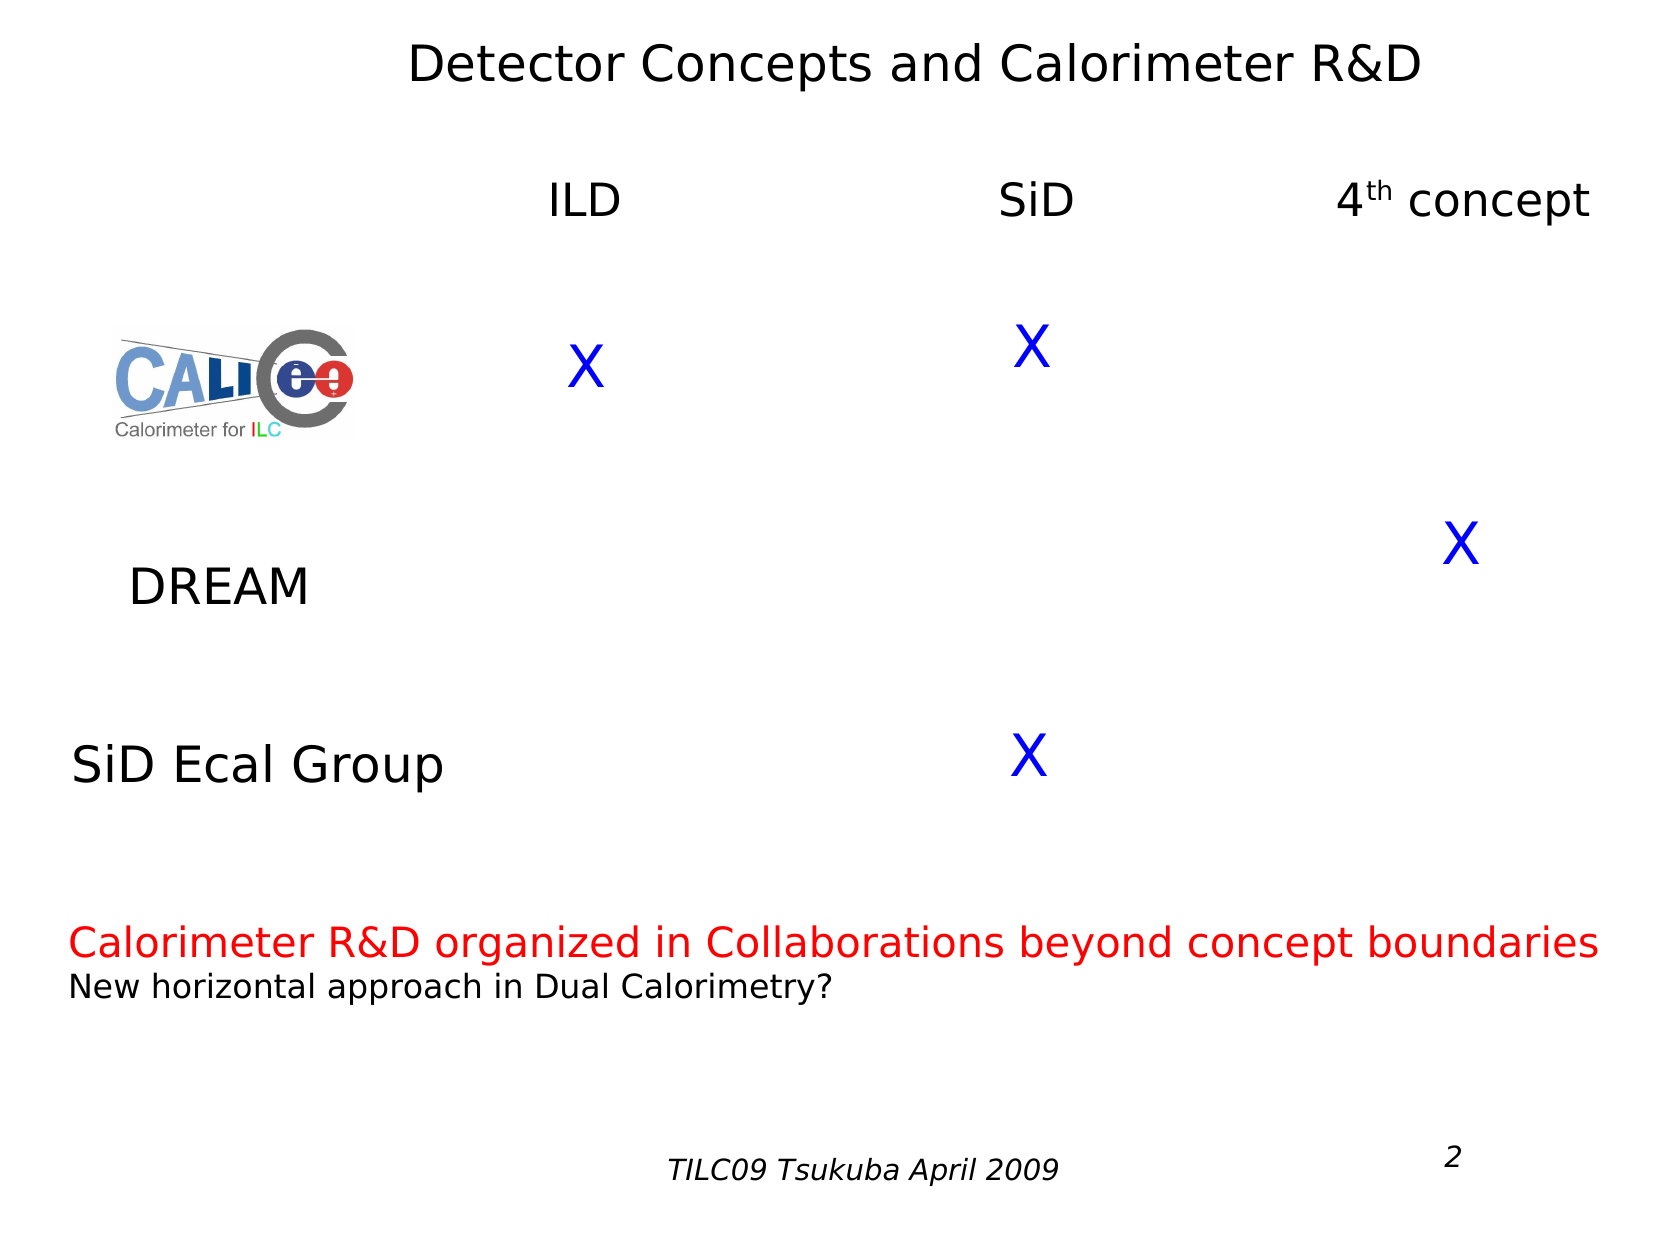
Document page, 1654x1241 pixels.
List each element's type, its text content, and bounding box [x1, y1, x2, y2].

text_box Detector Concepts and Calorimeter R&D [392, 27, 1417, 101]
text_box X [995, 715, 1065, 799]
picture [112, 325, 355, 439]
text_box DREAM [114, 550, 323, 624]
text_box SiD Ecal Group [57, 728, 452, 802]
text_box X [998, 306, 1068, 389]
text_box X [552, 325, 622, 409]
text_box Calorimeter R&D organized in Collaborations beyond concept boundaries New horizontal approach in Dual Calorimetry? [53, 911, 1613, 1014]
text_box ILD SiD 4th concept [533, 166, 1587, 236]
text_box X [1426, 502, 1496, 586]
